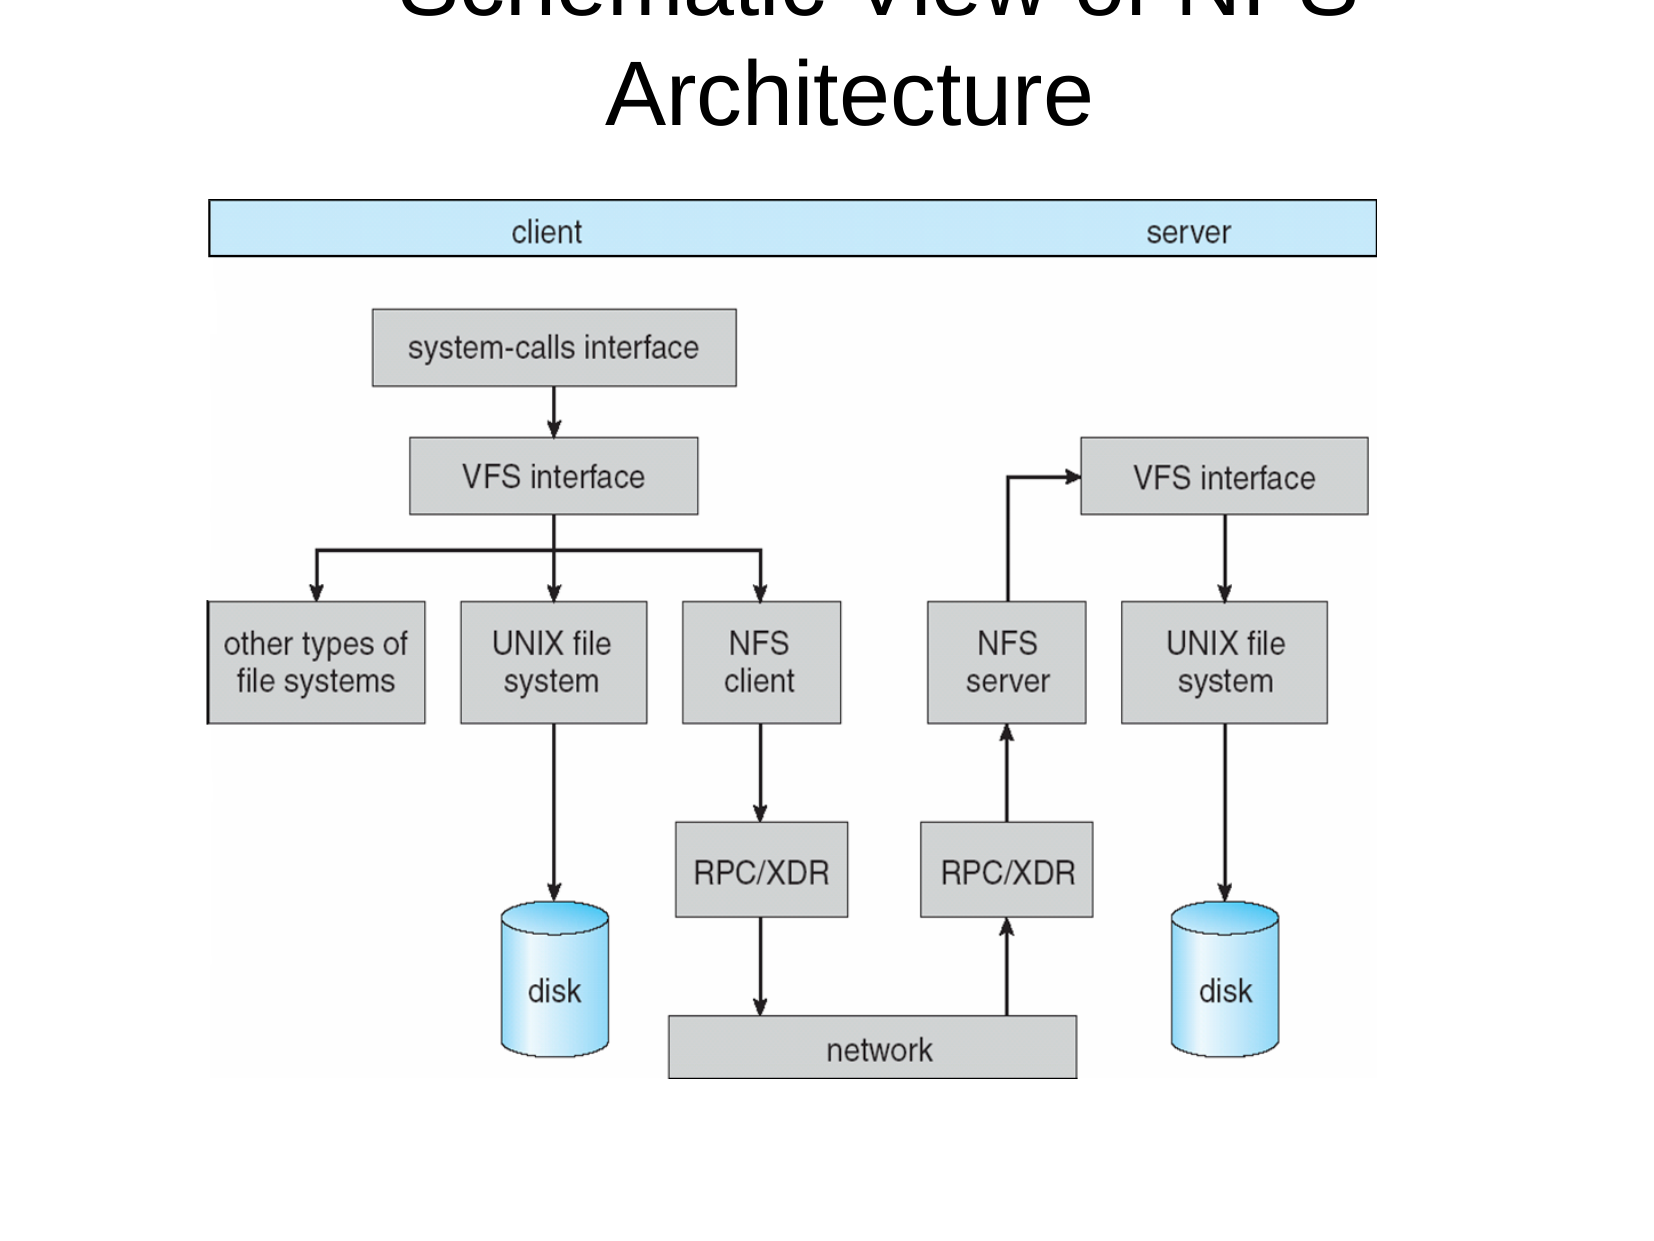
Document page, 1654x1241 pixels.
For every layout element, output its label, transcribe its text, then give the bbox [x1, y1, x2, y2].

picture [206, 199, 1377, 1079]
title Schematic View of NFS Architecture [154, 0, 1571, 155]
